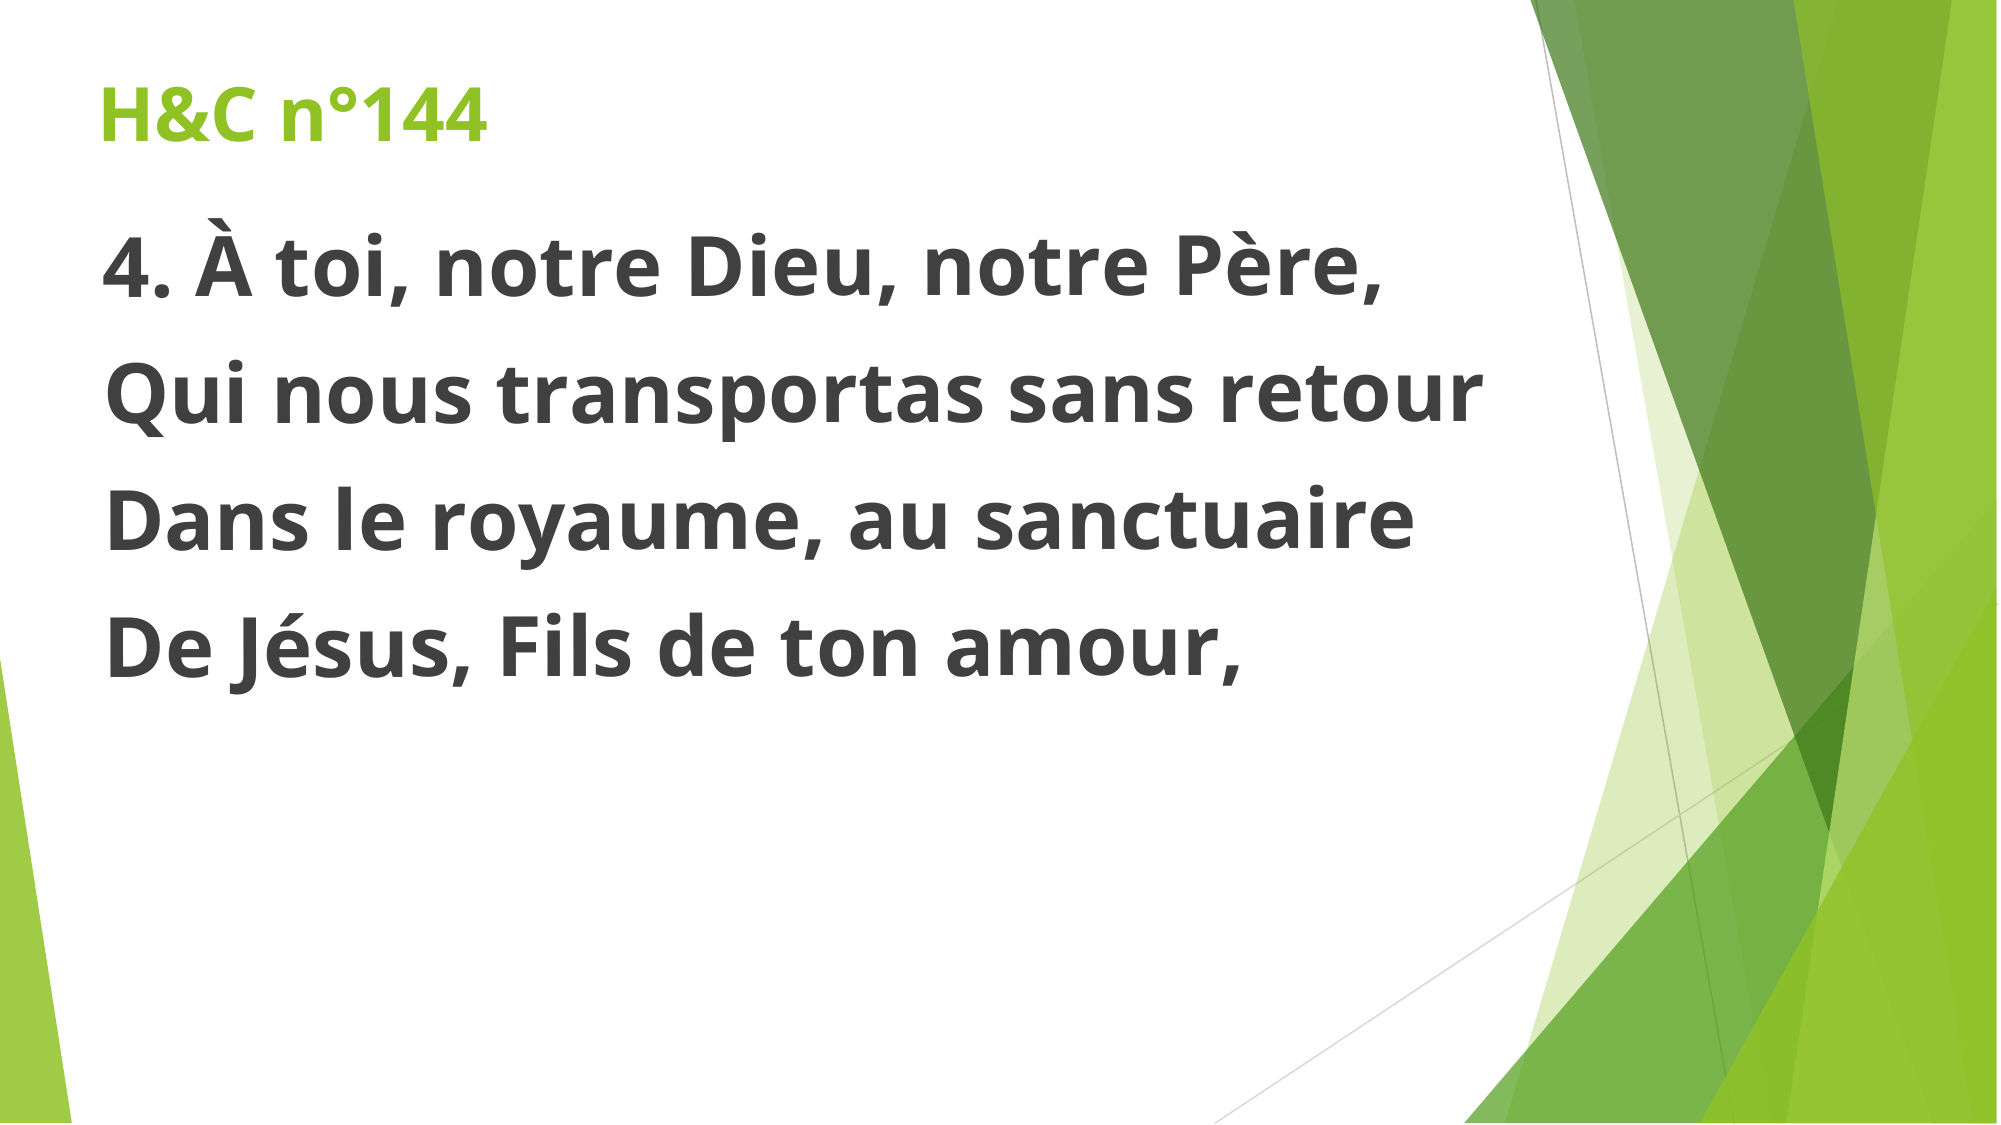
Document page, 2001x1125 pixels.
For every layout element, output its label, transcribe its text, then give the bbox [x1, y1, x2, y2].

text_box H&C n°144 [82, 59, 579, 166]
text_box 4. À toi, notre Dieu, notre Père, Qui nous transportas sans retour Dans le royaume, au sanctuaire De Jésus, Fils de ton amour, [87, 186, 1839, 1082]
